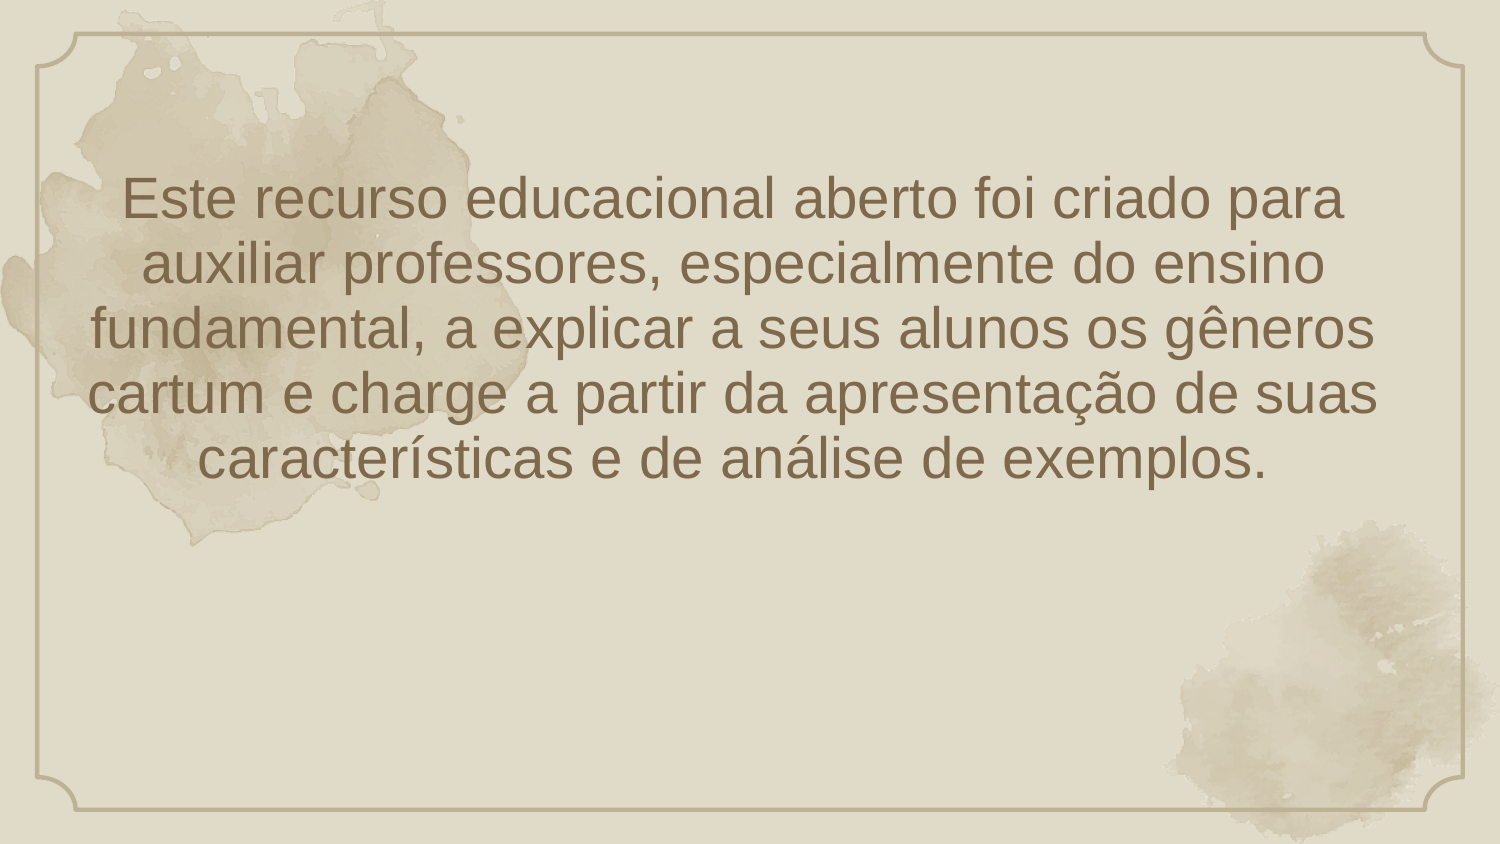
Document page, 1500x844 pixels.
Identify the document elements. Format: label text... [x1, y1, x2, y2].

list Este recurso educacional aberto foi criado para auxiliar professores, especialmente do ensino fundamental, a explicar a seus alunos os gêneros cartum e charge a partir da apresentação de suas características e de análise de exemplos. [59, 165, 1409, 655]
